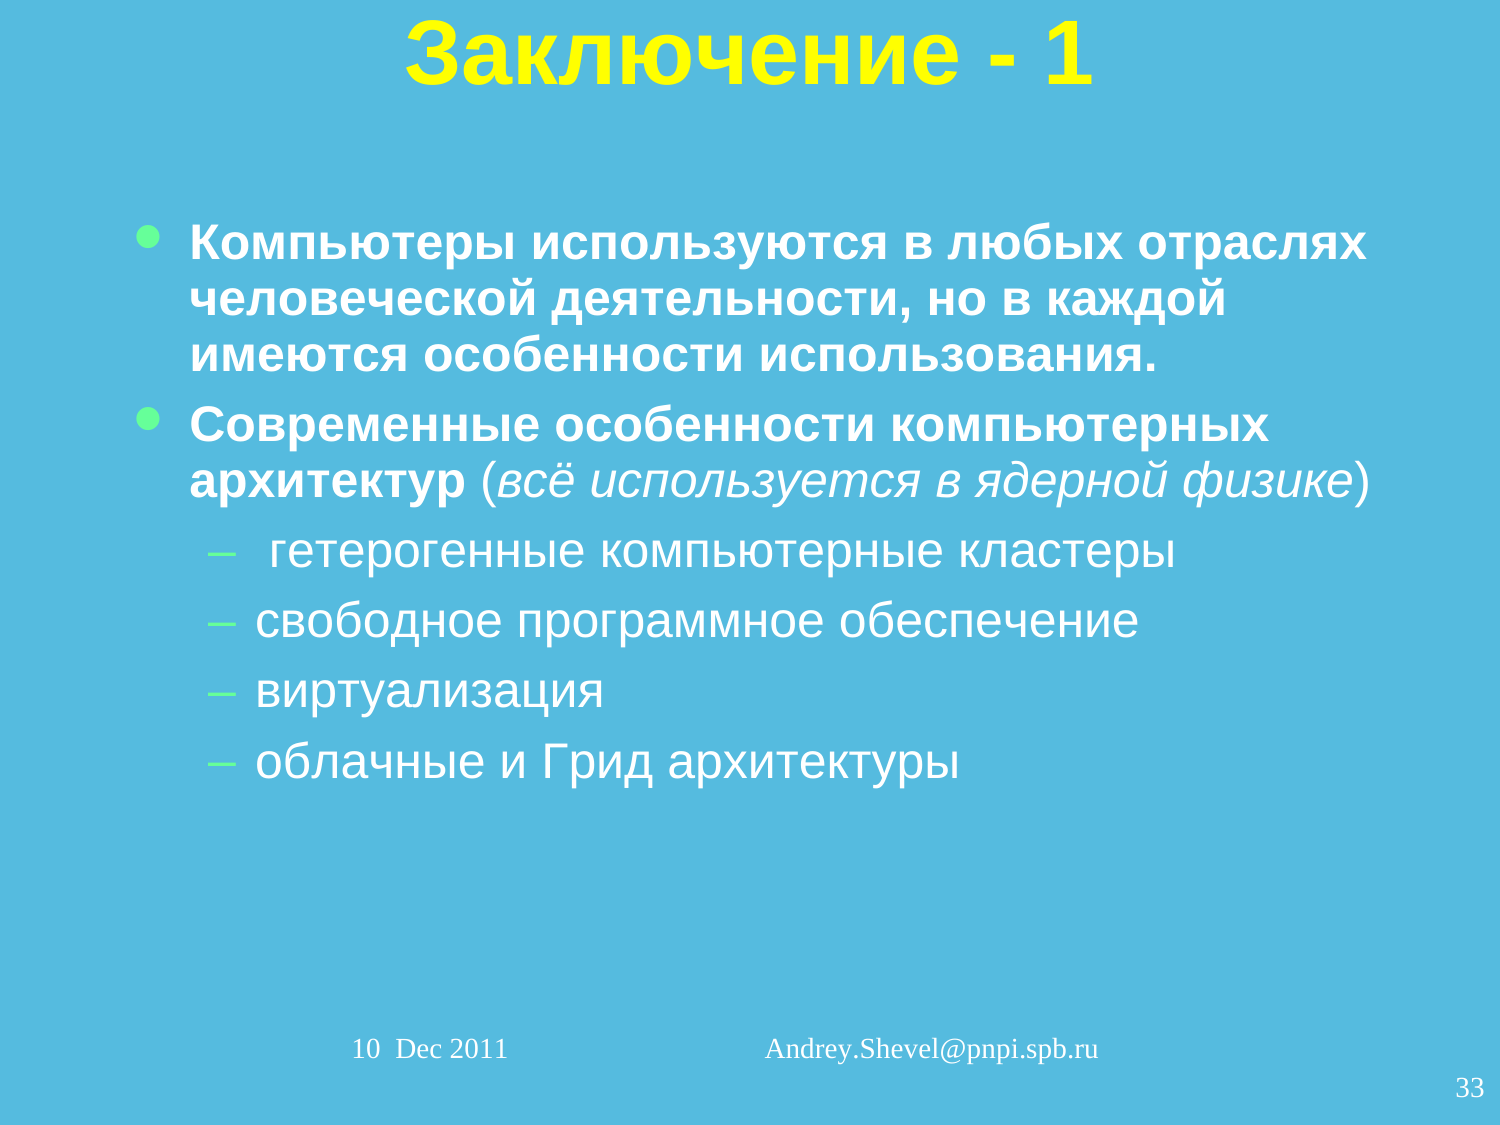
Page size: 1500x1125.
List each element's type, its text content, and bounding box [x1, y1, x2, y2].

list Компьютеры используются в любых отраслях человеческой деятельности, но в каждой имеются особенности использования. Современные особенности компьютерных архитектур (всё используется в ядерной физике) гетерогенные компьютерные кластеры cвободное программное обеспечение виртуализация облачные и Грид архитектуры [118, 206, 1394, 1008]
title Заключение - 1 [112, 0, 1388, 225]
